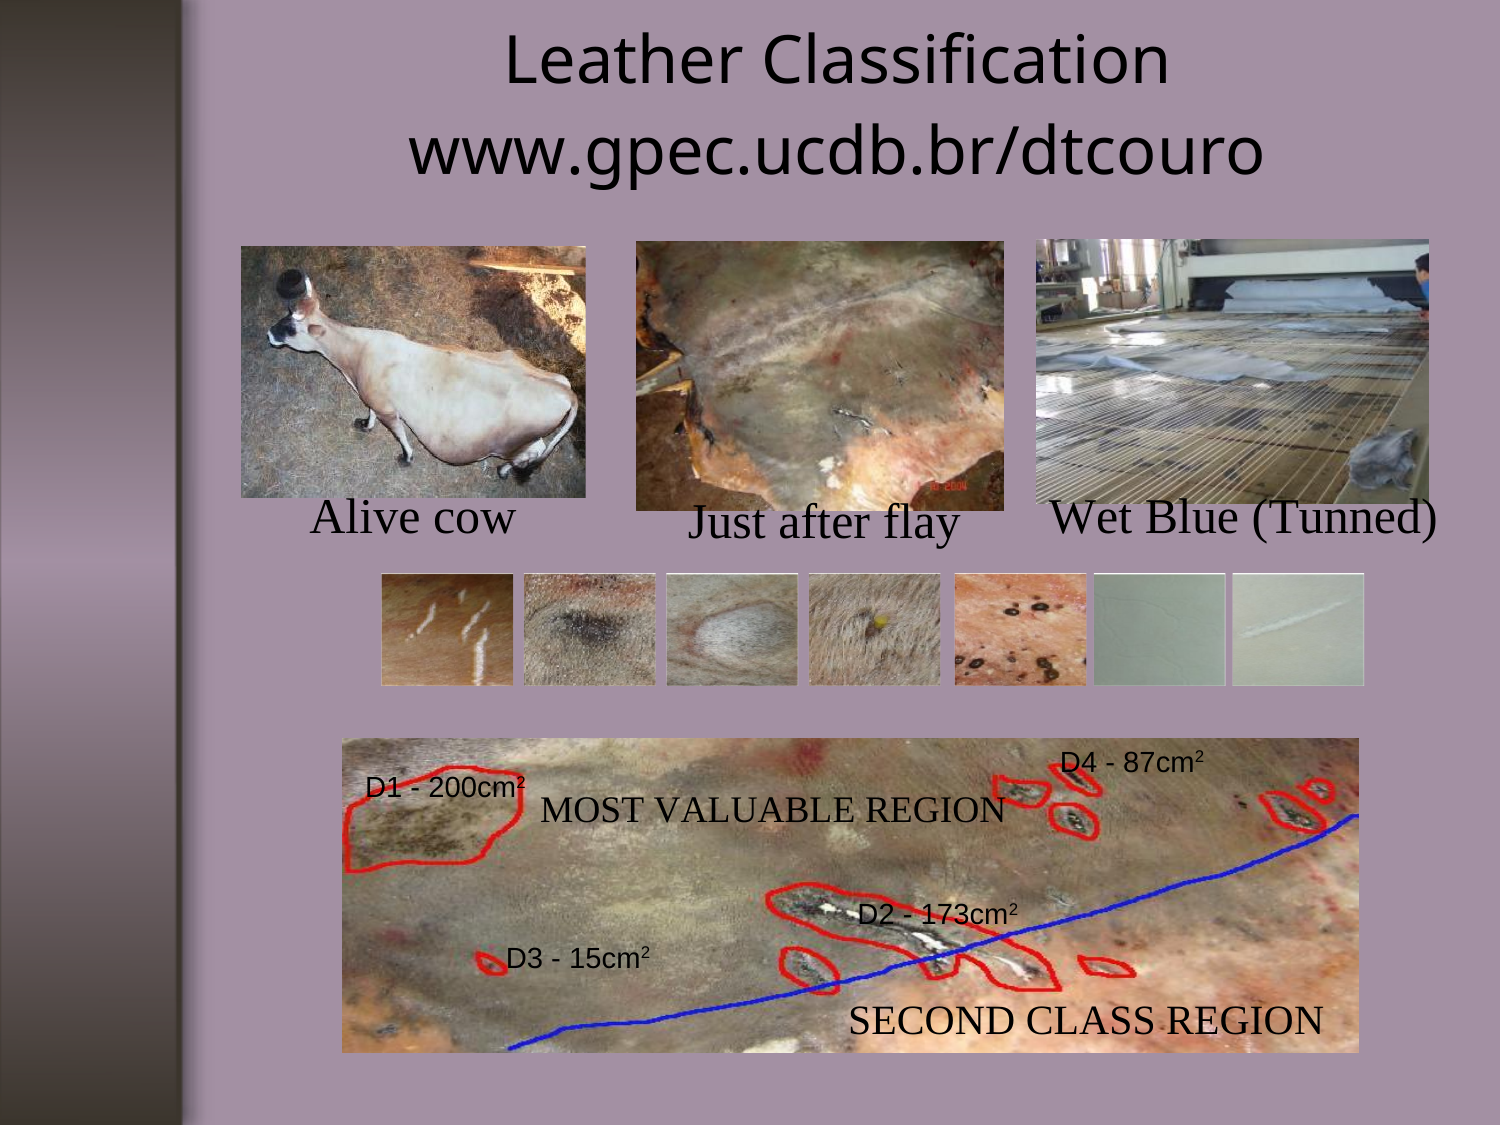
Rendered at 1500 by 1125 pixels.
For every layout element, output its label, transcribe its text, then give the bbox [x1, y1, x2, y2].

text_box [241, 247, 586, 497]
text_box D4 - 87cm2 [1059, 747, 1205, 779]
text_box D3 - 15cm2 [505, 944, 651, 975]
text_box Just after flay [673, 486, 977, 571]
picture [0, 0, 1500, 1125]
title Leather Classification www.gpec.ucdb.br/dtcouro [225, 9, 1451, 198]
text_box Wet Blue (Tunned) [1034, 481, 1453, 566]
text_box D2 - 173cm2 [857, 900, 1019, 932]
text_box D1 - 200cm2 [365, 773, 526, 805]
text_box SECOND CLASS REGION [848, 999, 1325, 1043]
text_box MOST VALUABLE REGION [540, 791, 1007, 831]
text_box Alive cow [294, 481, 532, 566]
